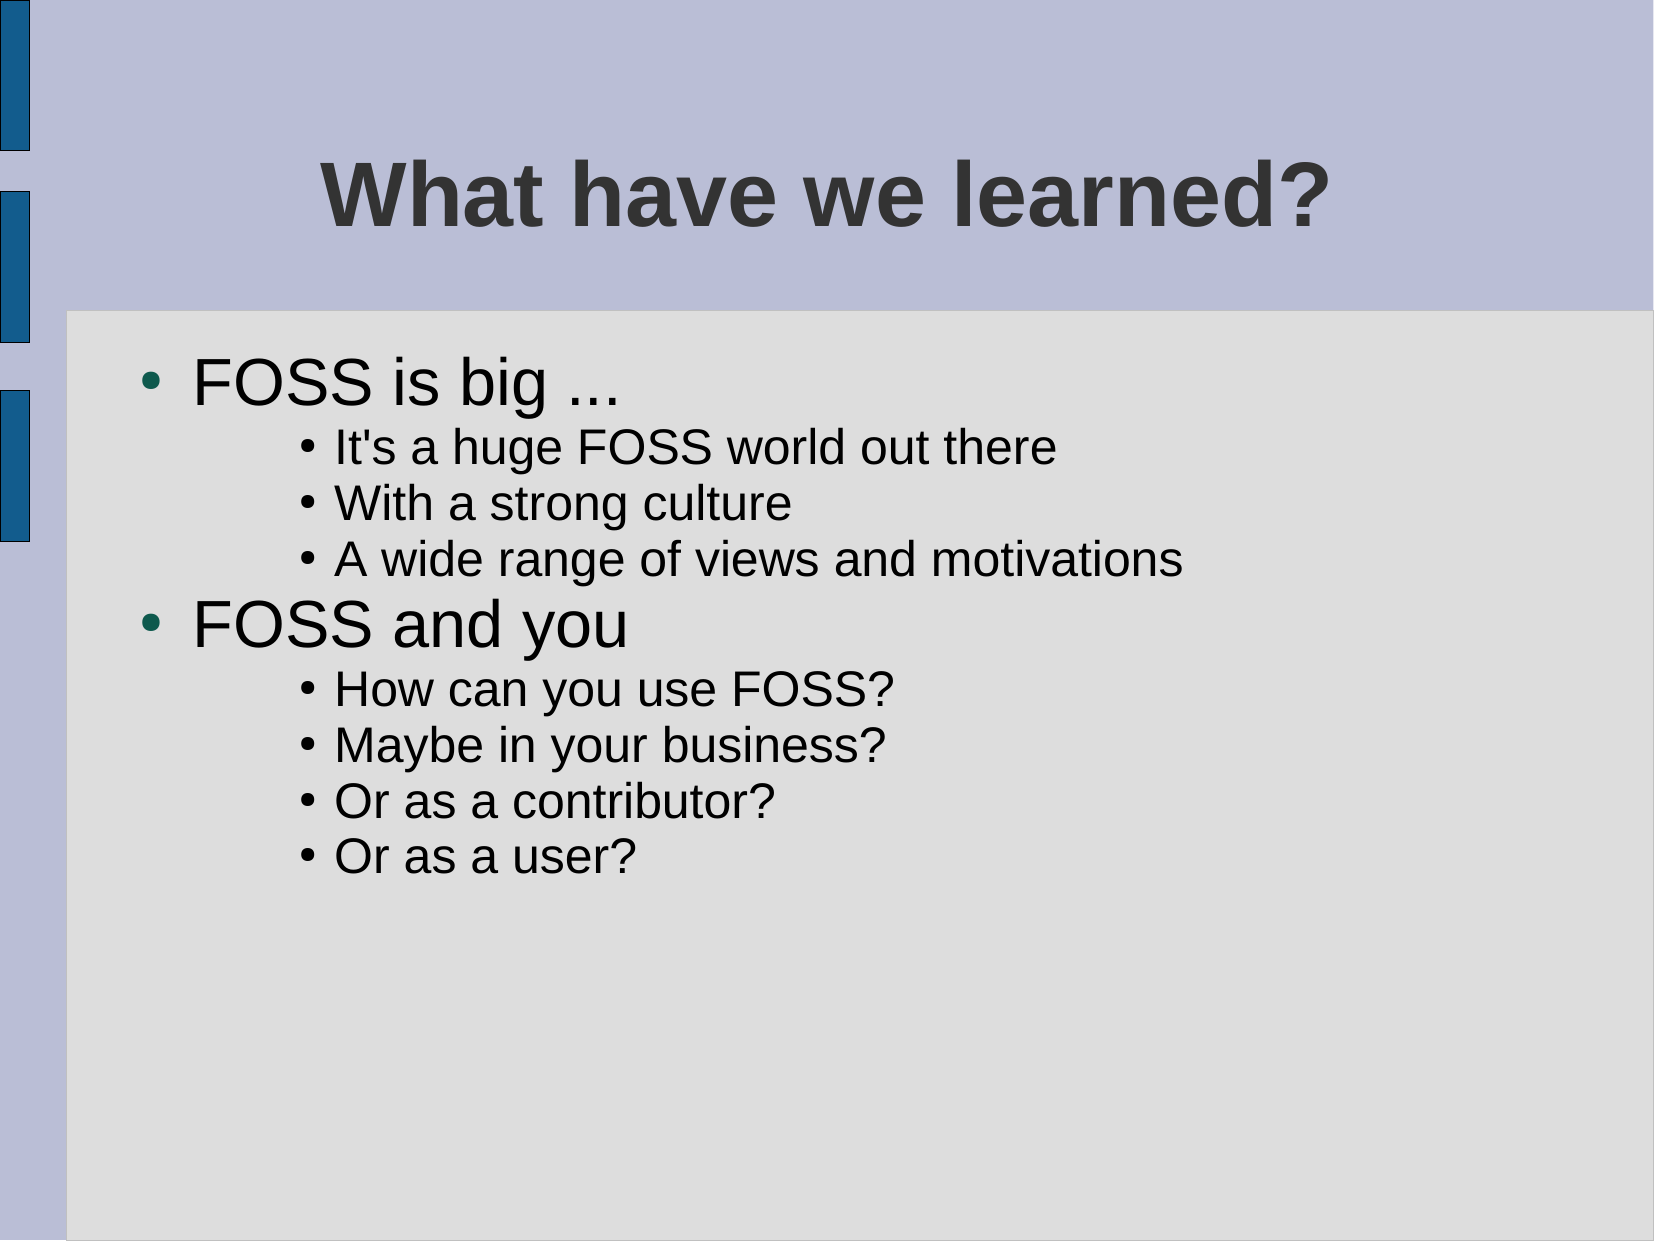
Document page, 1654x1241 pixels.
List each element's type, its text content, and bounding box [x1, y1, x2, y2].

list FOSS is big ... It's a huge FOSS world out there With a strong culture A wide range of views and motivations FOSS and you How can you use FOSS? Maybe in your business? Or as a contributor? Or as a user? [121, 344, 1534, 1112]
title What have we learned? [121, 91, 1534, 299]
